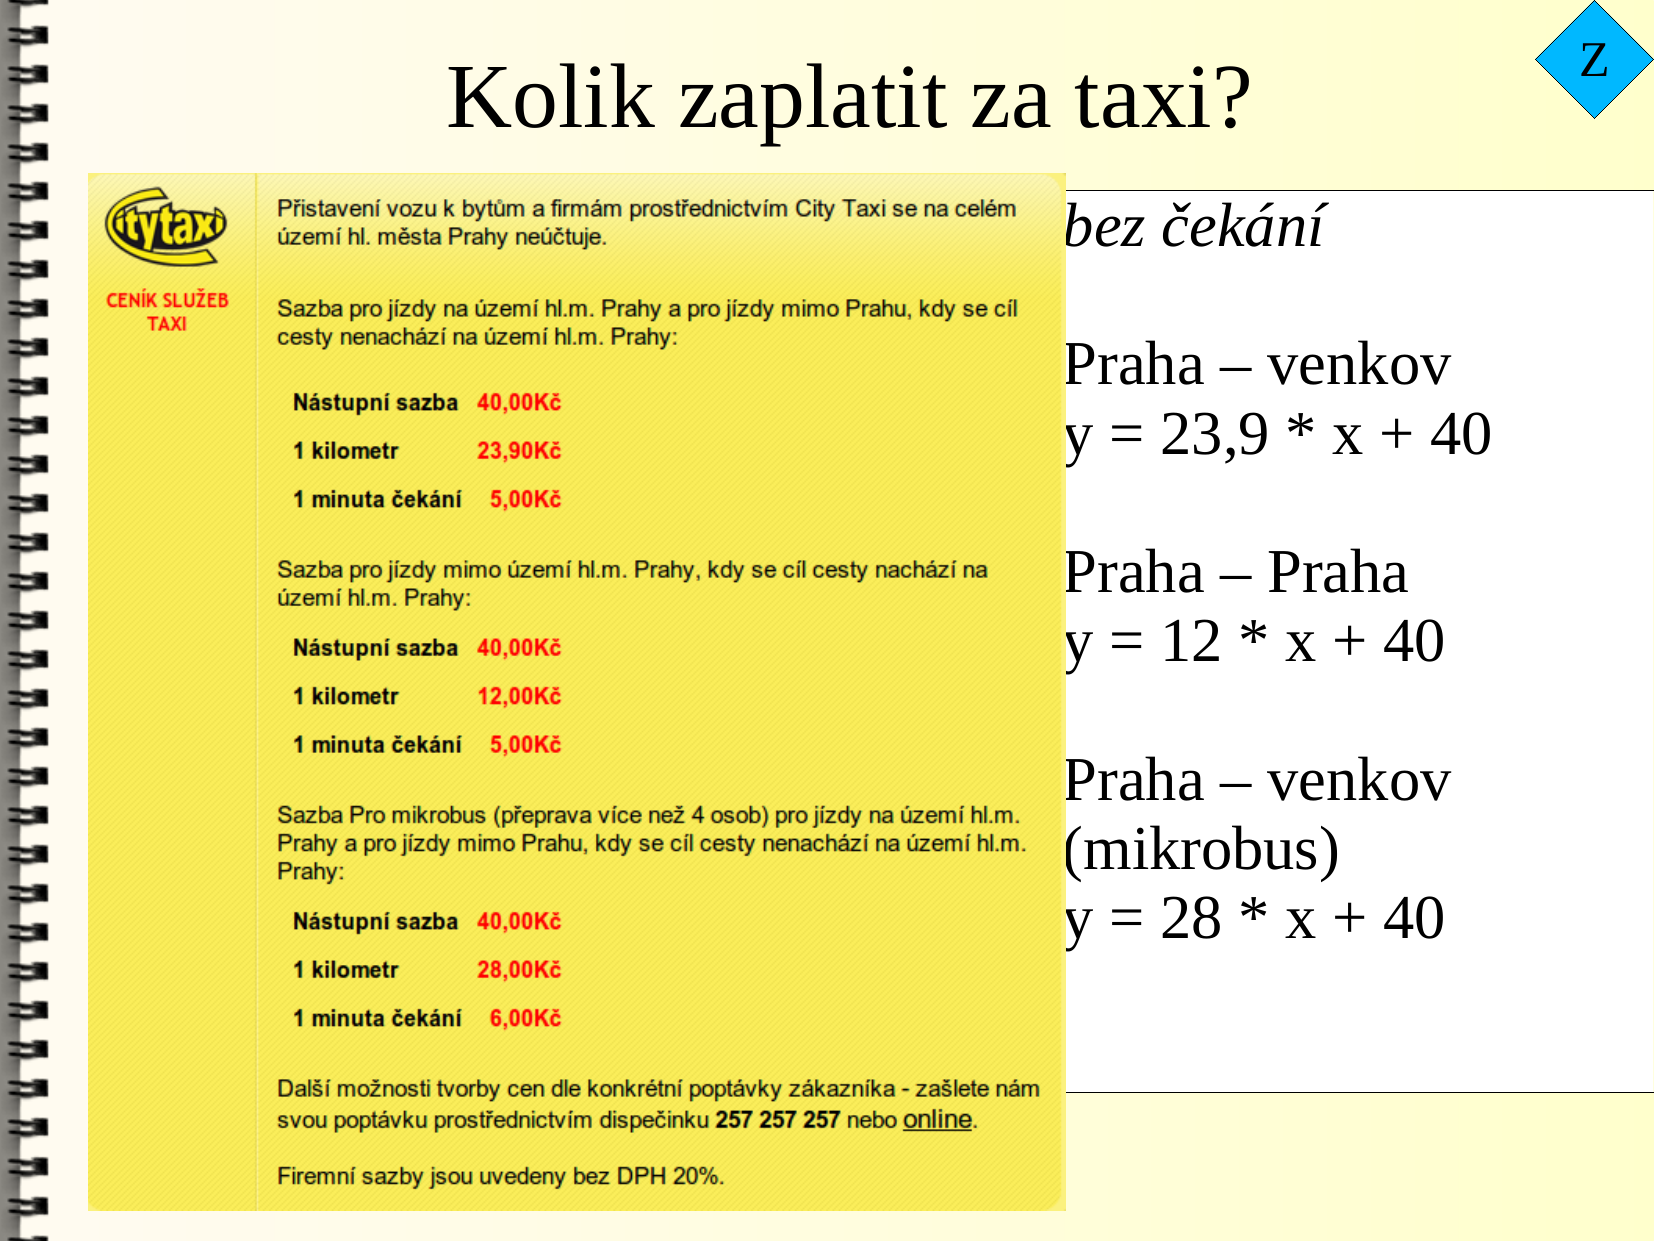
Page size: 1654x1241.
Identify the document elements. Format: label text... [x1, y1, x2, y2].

text_box Z [1535, 0, 1654, 119]
picture [0, 0, 1654, 1241]
picture [88, 173, 1066, 1211]
text_box bez čekání Praha – venkov y = 23,9 * x + 40 Praha – Praha y = 12 * x + 40 Praha – venkov (mikrobus) y = 28 * x + 40 [1066, 190, 1654, 1093]
title Kolik zaplatit za taxi? [106, 0, 1595, 193]
